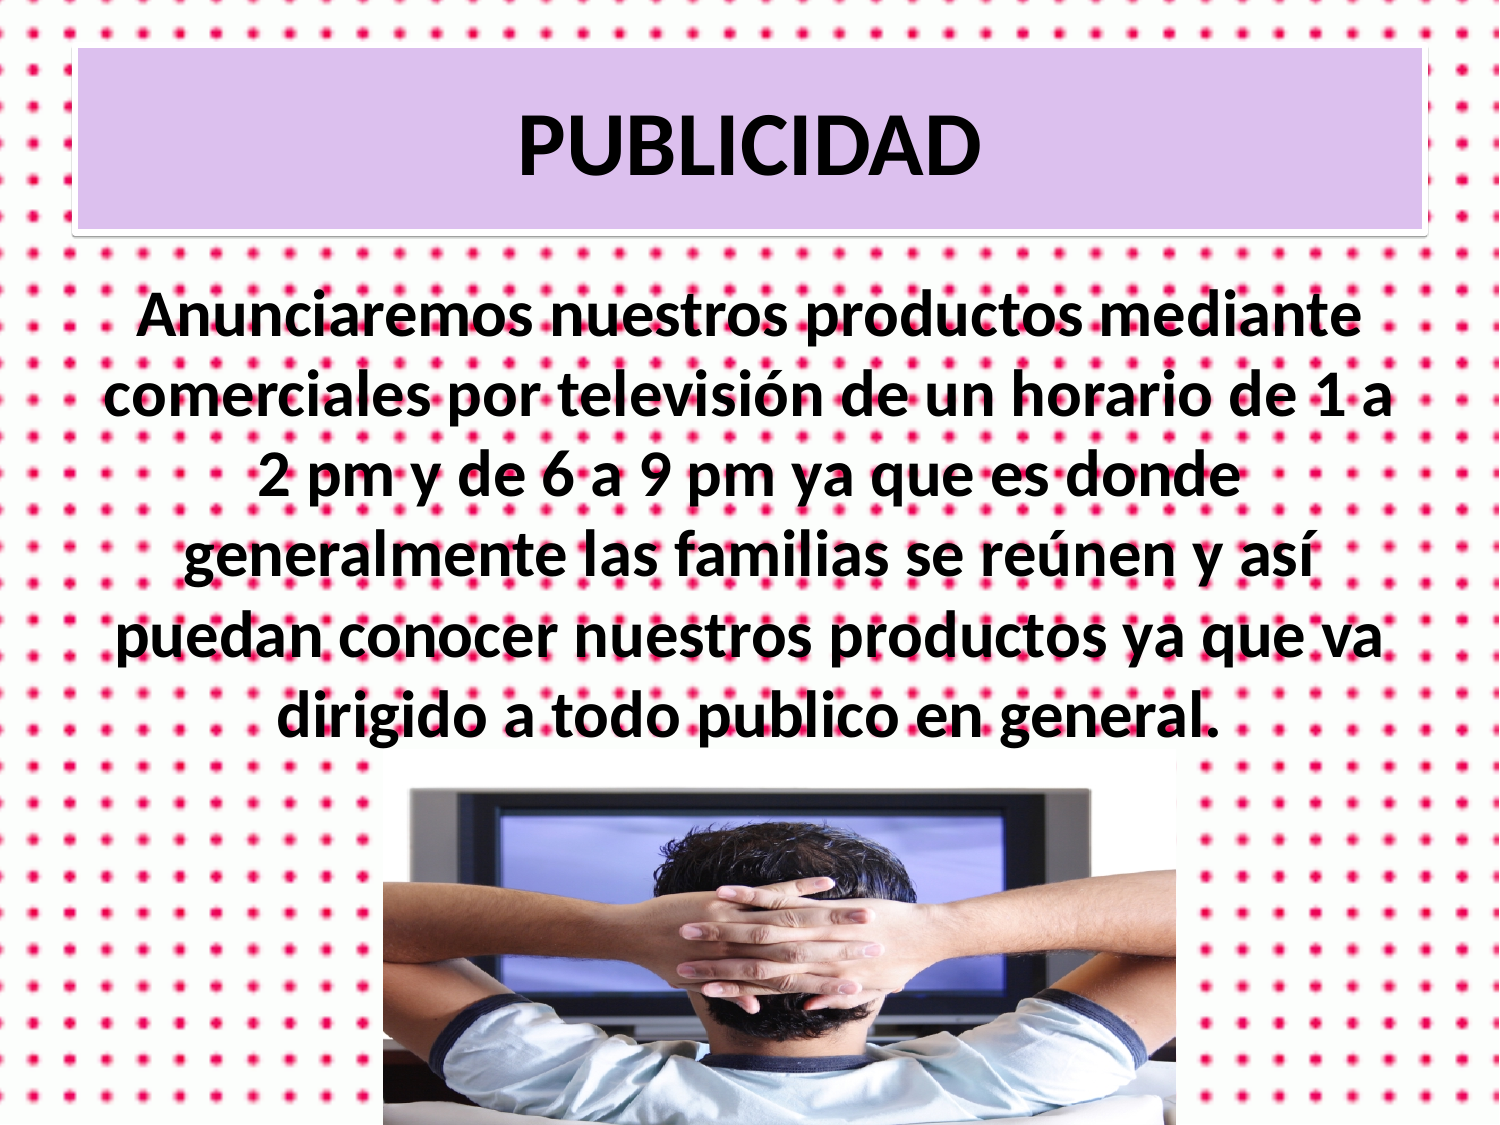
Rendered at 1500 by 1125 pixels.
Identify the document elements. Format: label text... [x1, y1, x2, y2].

title Publicidad [75, 45, 1426, 233]
list Anunciaremos nuestros productos mediante comerciales por televisión de un horario de 1 a 2 pm y de 6 a 9 pm ya que es donde generalmente las familias se reúnen y así puedan conocer nuestros productos ya que va dirigido a todo publico en general. [75, 262, 1426, 1005]
picture [0, 0, 1499, 1125]
